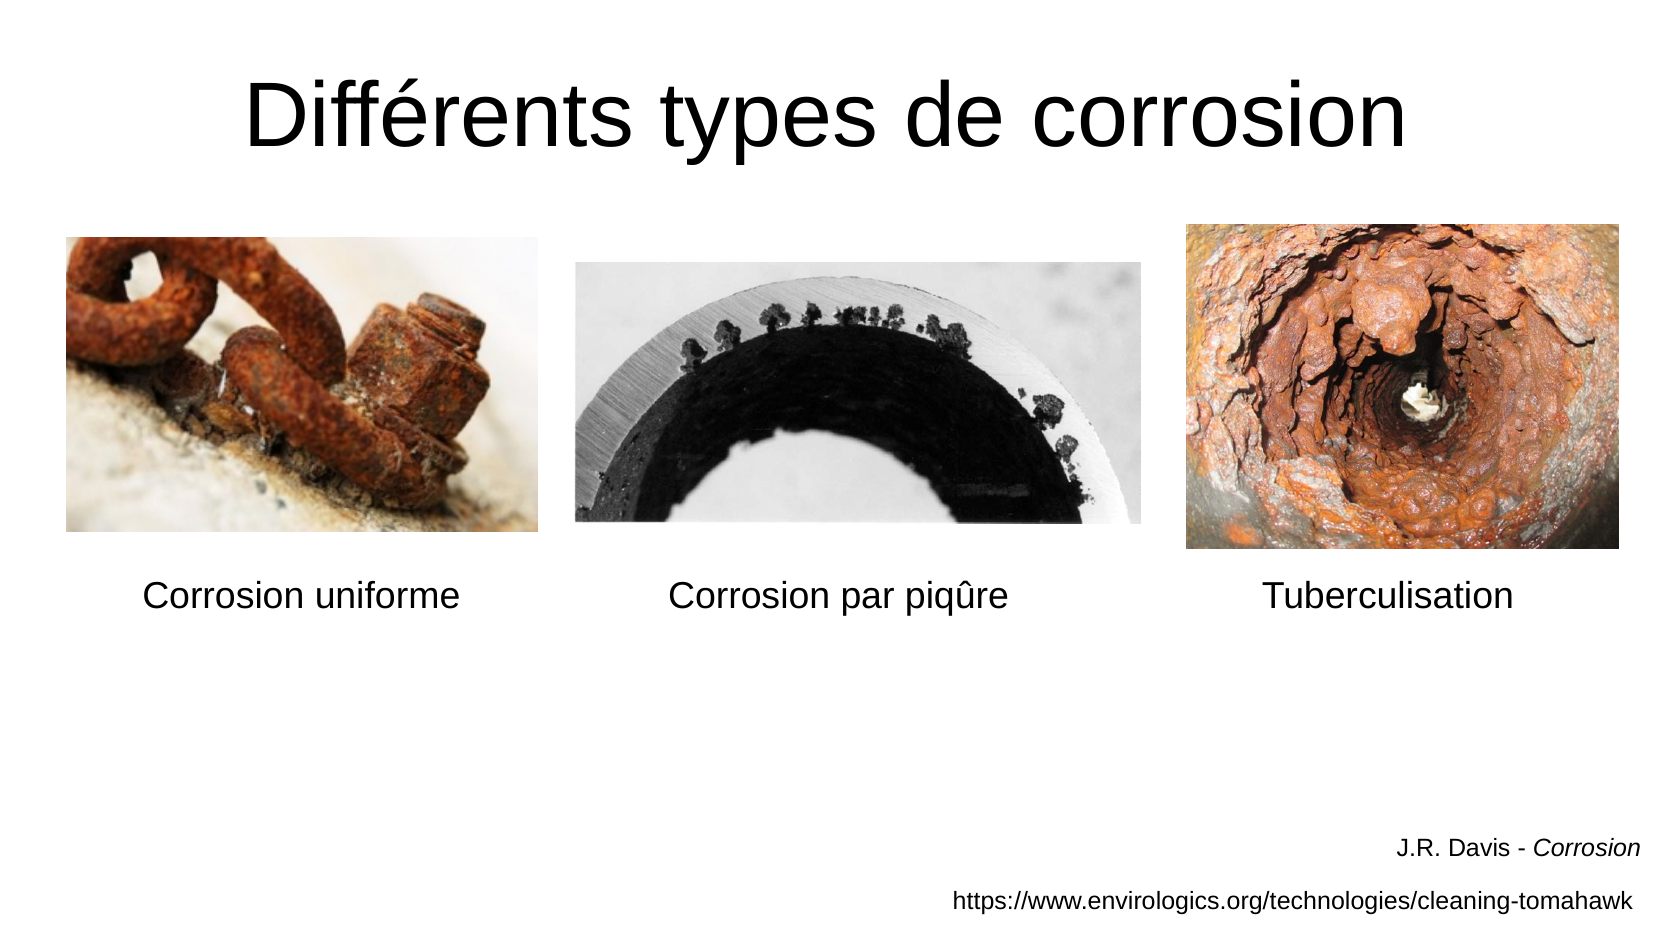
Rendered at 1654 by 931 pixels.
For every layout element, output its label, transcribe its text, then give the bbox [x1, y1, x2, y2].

text_box Corrosion par piqûre [602, 566, 1075, 624]
picture [1186, 224, 1619, 549]
text_box J.R. Davis - Corrosion [1381, 826, 1654, 870]
text_box Tuberculisation [1145, 566, 1630, 666]
text_box https://www.envirologics.org/technologies/cleaning-tomahawk [937, 879, 1654, 931]
title Différents types de corrosion [82, 37, 1571, 193]
text_box Corrosion uniforme [64, 566, 538, 624]
picture [66, 237, 538, 532]
picture [560, 259, 1158, 530]
